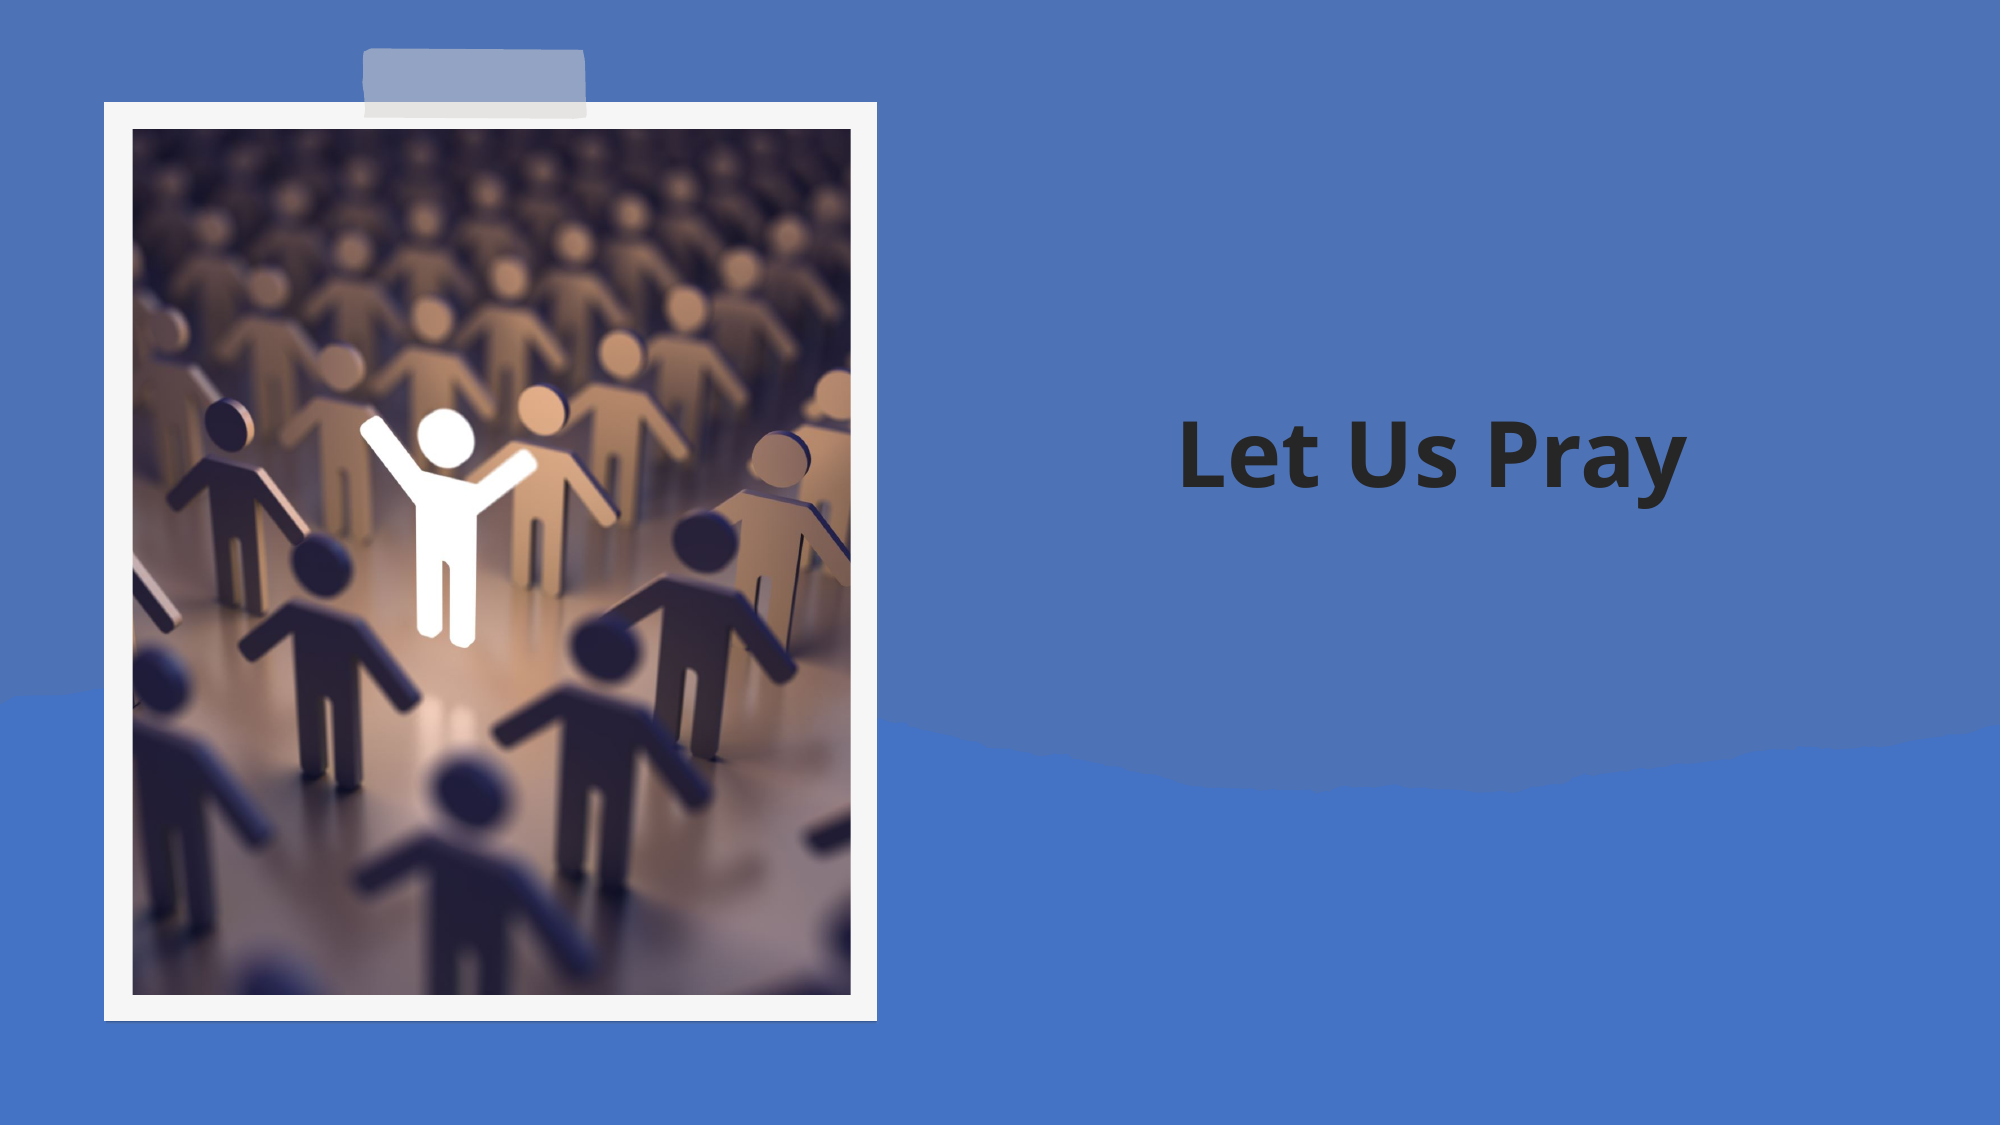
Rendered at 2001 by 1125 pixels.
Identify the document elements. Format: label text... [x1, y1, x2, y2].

text_box Let Us Pray [1032, 256, 1832, 660]
text_box [0, 0, 2000, 1125]
picture [132, 129, 851, 995]
